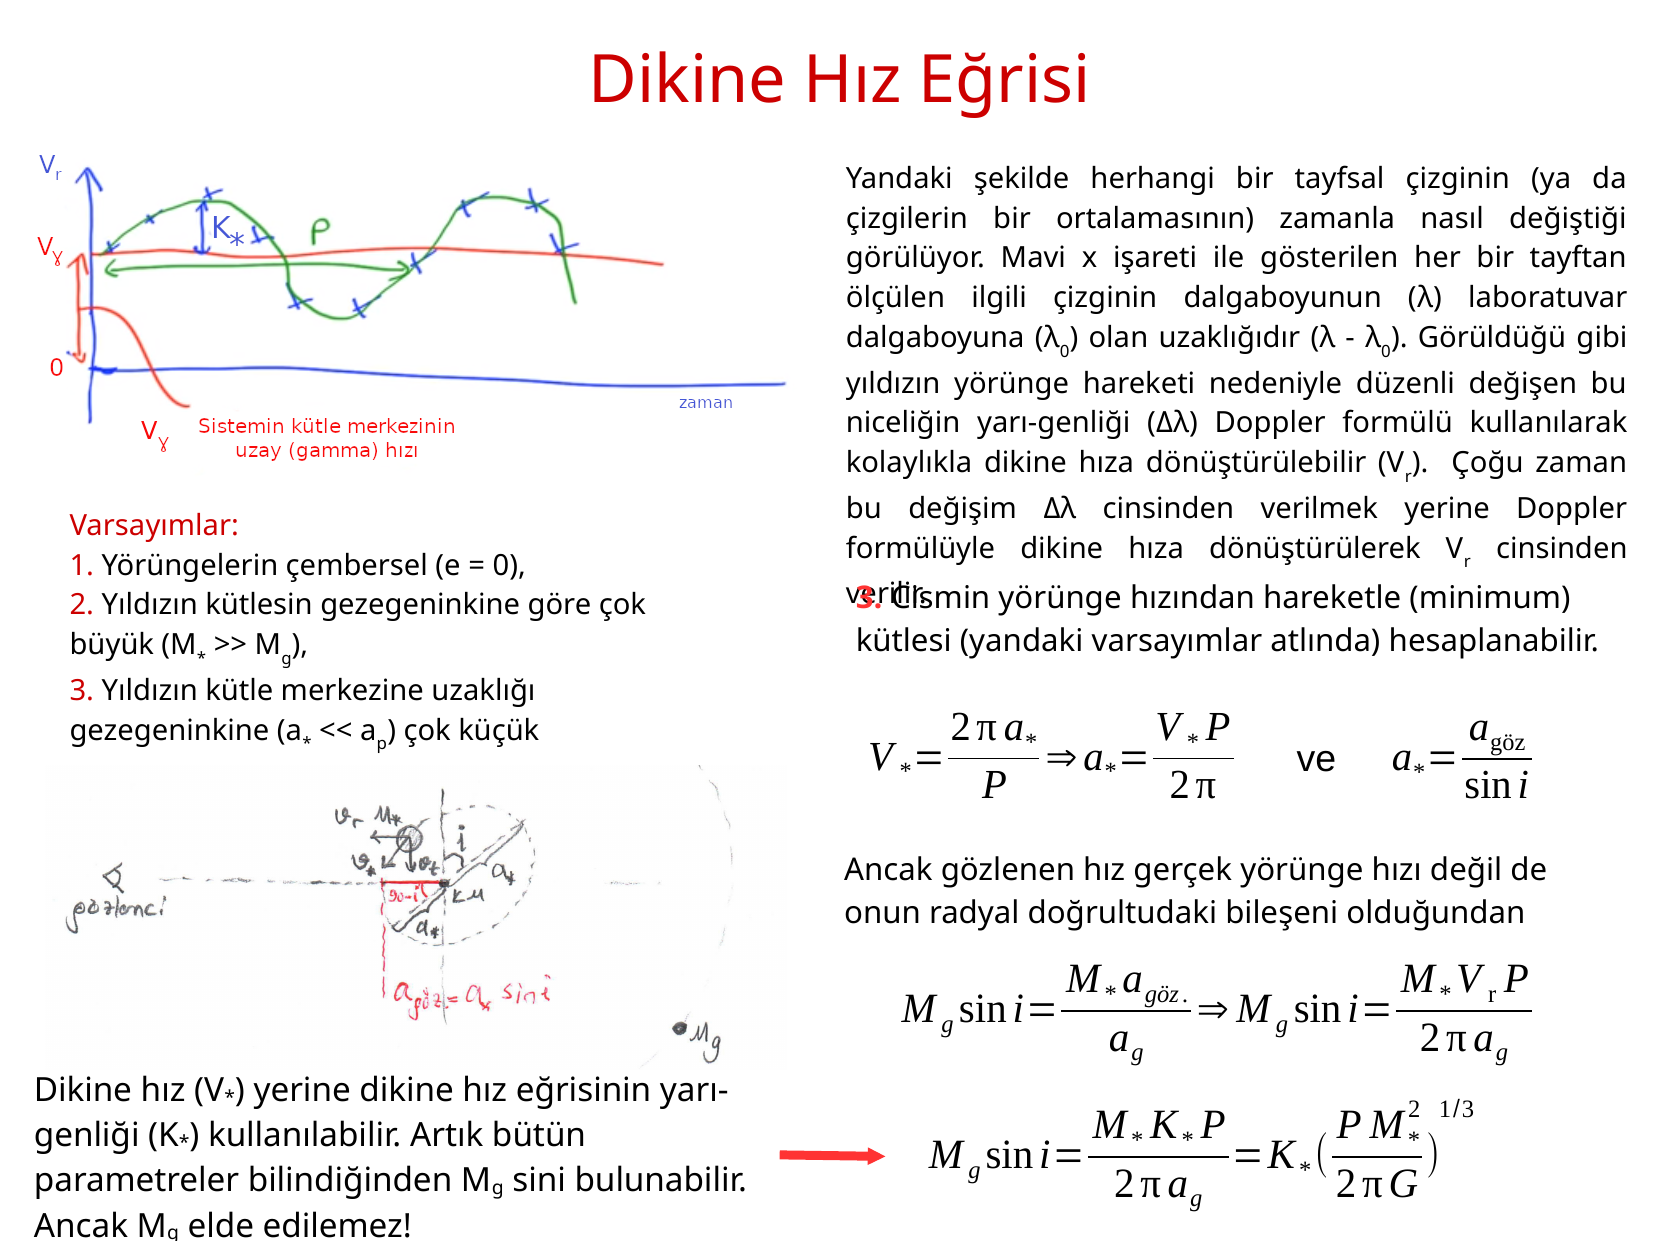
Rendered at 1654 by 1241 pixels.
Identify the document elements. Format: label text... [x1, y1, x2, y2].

text_box Ancak gözlenen hız gerçek yörünge hızı değil de onun radyal doğrultudaki bileşeni olduğundan [829, 839, 1638, 934]
chart [857, 703, 1246, 808]
chart [1380, 703, 1545, 808]
text_box Dikine hız (V*) yerine dikine hız eğrisinin yarı-genliği (K*) kullanılabilir. Artık bütün parametreler bilindiğinden Mg sini bulunabilir. Ancak Mg elde edilemez! [19, 1058, 769, 1236]
chart [915, 1095, 1485, 1213]
text_box ve [1281, 729, 1358, 787]
picture [45, 765, 787, 1070]
text_box 3. Cismin yörünge hızından hareketle (minimum) kütlesi (yandaki varsayımlar atlında) hesaplanabilir. [841, 568, 1618, 697]
text_box Varsayımlar: 1. Yörüngelerin çembersel (e = 0), 2. Yıldızın kütlesin gezegeninkine göre çok büyük (M* >> Mg), 3. Yıldızın kütle merkezine uzaklığı gezegeninkine (a* << ap) çok küçük [54, 496, 734, 741]
text_box Dikine Hız Eğrisi [360, 24, 1321, 121]
chart [888, 954, 1545, 1067]
picture [20, 142, 801, 477]
text_box Yandaki şekilde herhangi bir tayfsal çizginin (ya da çizgilerin bir ortalamasının) zamanla nasıl değiştiği görülüyor. Mavi x işareti ile gösterilen her bir tayftan ölçülen ilgili çizginin dalgaboyunun (λ) laboratuvar dalgaboyuna (λ0) olan uzaklığıdır (λ - λ0). Görüldüğü gibi yıldızın yörünge hareketi nedeniyle düzenli değişen bu niceliğin yarı-genliği (Δλ) Doppler formülü kullanılarak kolaylıkla dikine hıza dönüştürülebilir (Vr). Çoğu zaman bu değişim Δλ cinsinden verilmek yerine Doppler formülüyle dikine hıza dönüştürülerek Vr cinsinden verilir. [831, 149, 1643, 580]
